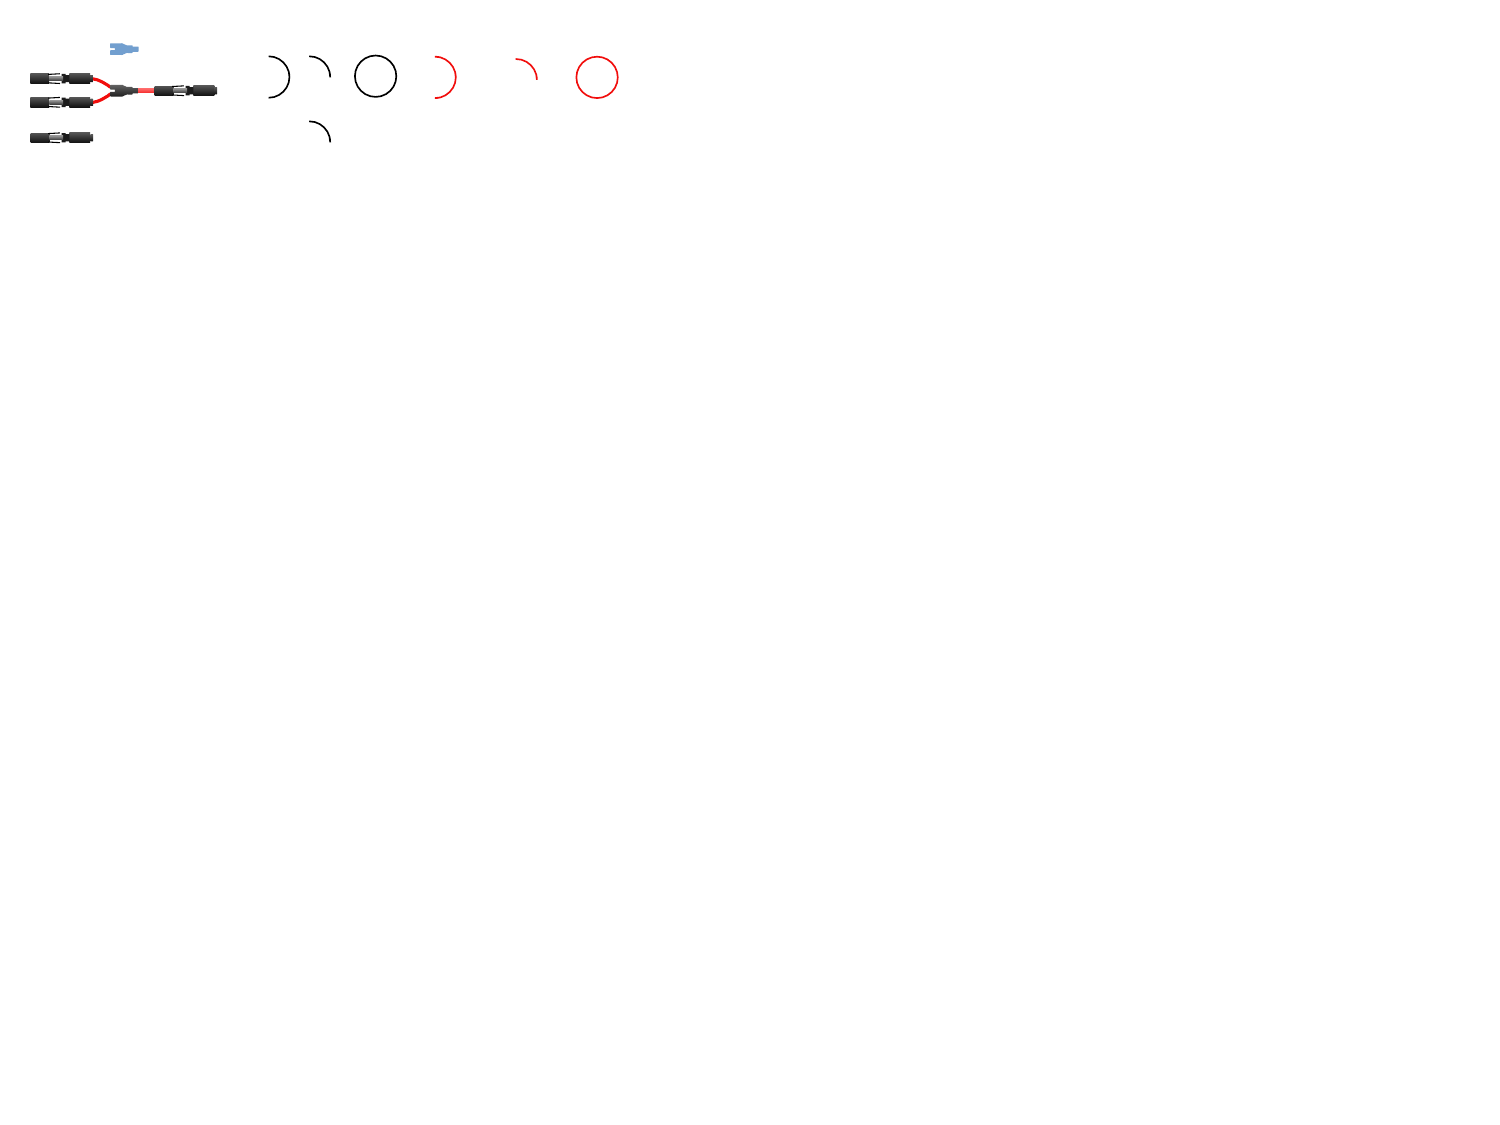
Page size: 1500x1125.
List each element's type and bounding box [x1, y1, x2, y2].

text_box [434, 55, 457, 99]
text_box [30, 73, 93, 84]
text_box [309, 120, 332, 143]
text_box [30, 97, 94, 108]
text_box [309, 55, 332, 78]
text_box [268, 55, 291, 99]
text_box [110, 84, 218, 97]
text_box [515, 58, 538, 80]
text_box [110, 43, 139, 56]
text_box [30, 132, 94, 143]
